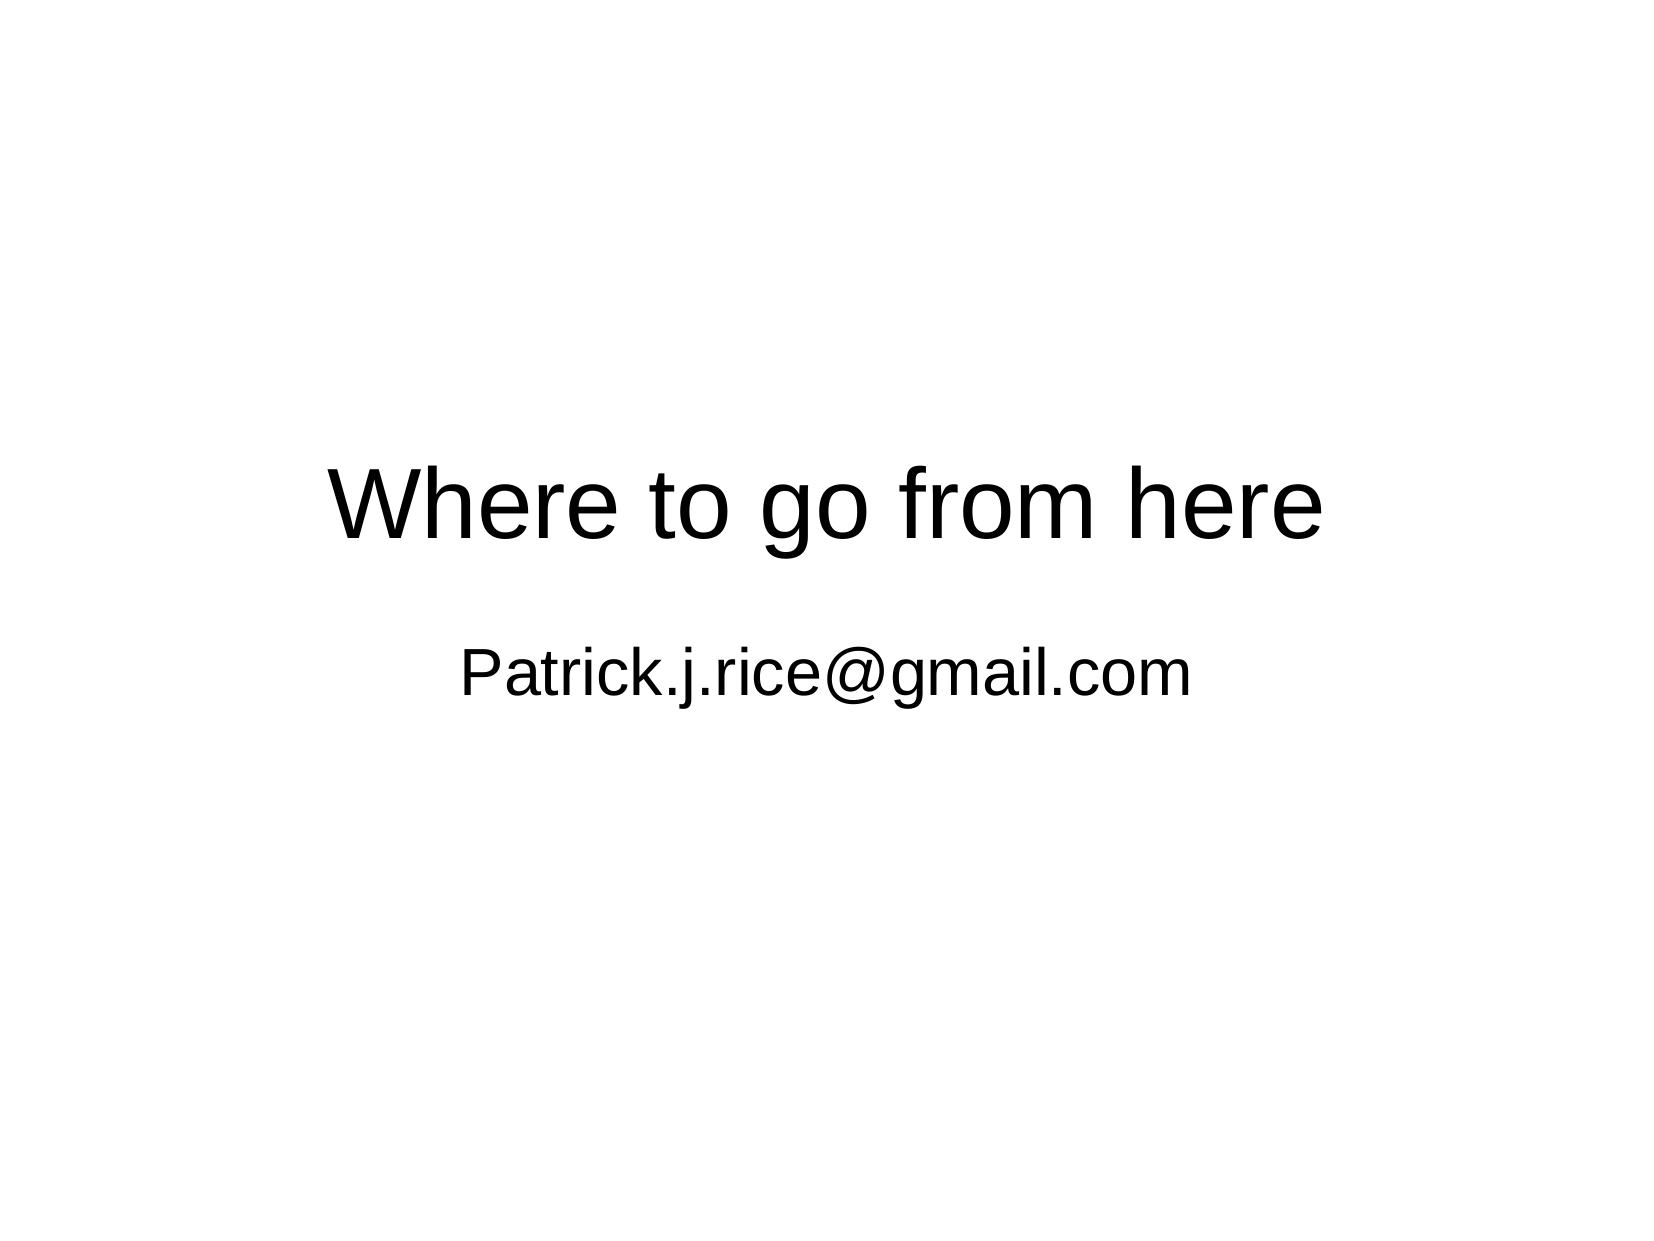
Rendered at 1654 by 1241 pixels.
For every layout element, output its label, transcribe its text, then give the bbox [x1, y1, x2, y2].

subtitle Where to go from here Patrick.j.rice@gmail.com [82, 49, 1571, 1109]
